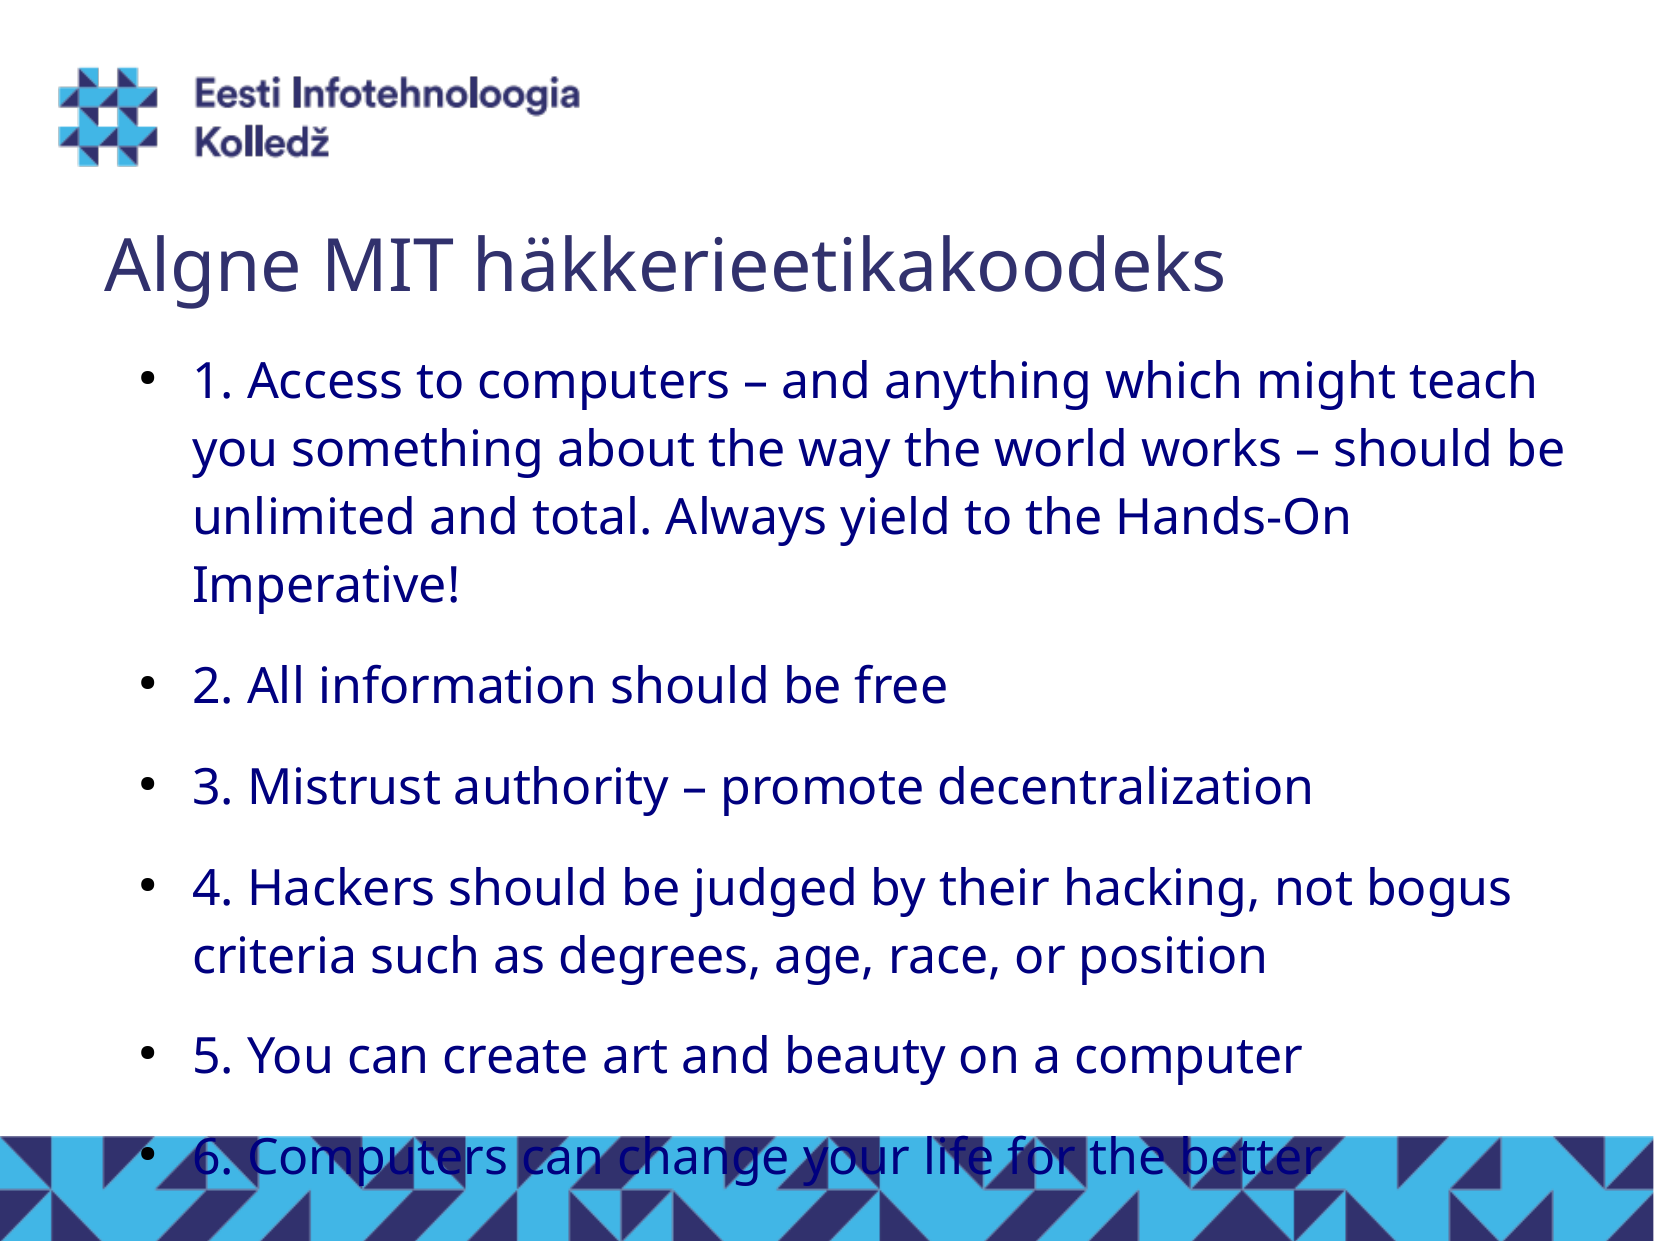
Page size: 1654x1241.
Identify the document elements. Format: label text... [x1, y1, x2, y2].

list 1. Access to computers – and anything which might teach you something about the way the world works – should be unlimited and total. Always yield to the Hands-On Imperative! 2. All information should be free 3. Mistrust authority – promote decentralization 4. Hackers should be judged by their hacking, not bogus criteria such as degrees, age, race, or position 5. You can create art and beauty on a computer 6. Computers can change your life for the better [121, 344, 1625, 1231]
title Algne MIT häkkerieetikakoodeks [104, 177, 1388, 350]
